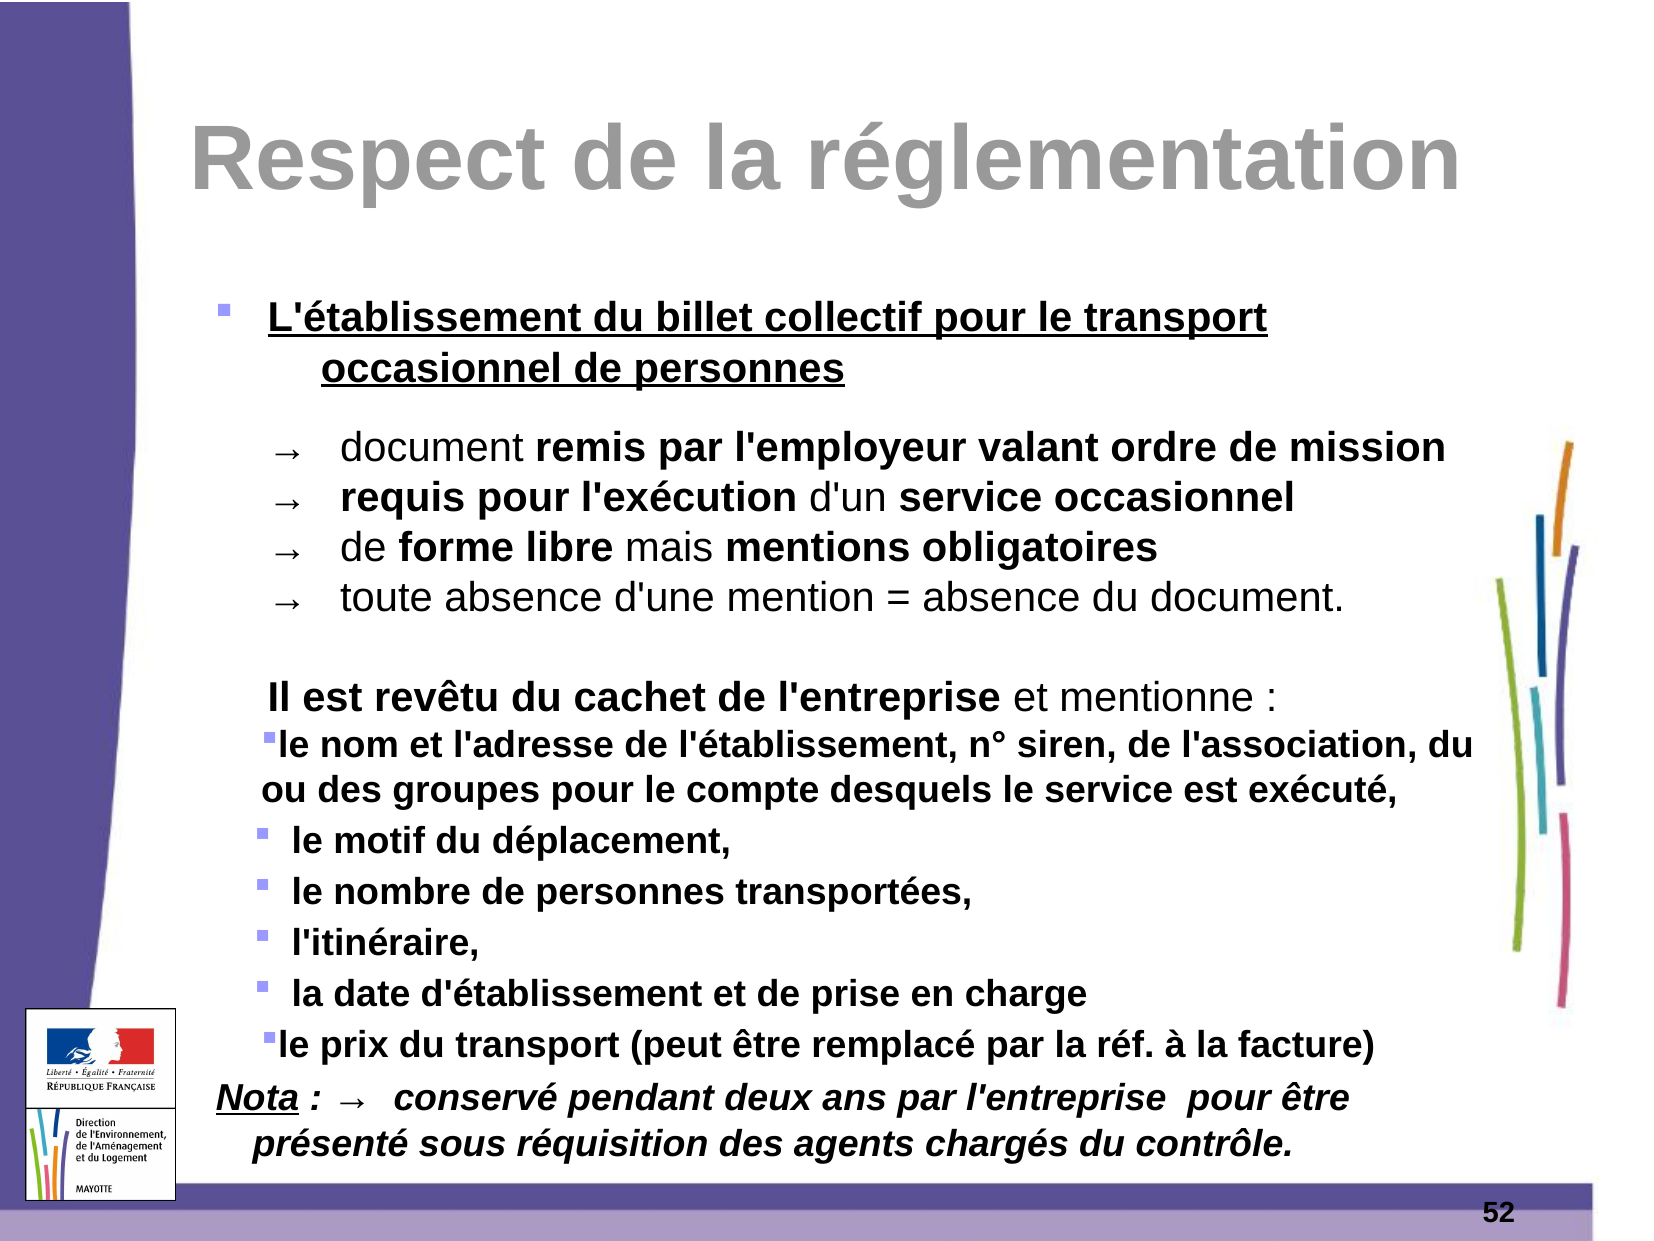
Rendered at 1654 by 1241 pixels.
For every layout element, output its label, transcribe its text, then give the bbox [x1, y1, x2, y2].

text_box [1509, 1193, 1636, 1241]
title Respect de la réglementation [82, 49, 1571, 257]
list L'établissement du billet collectif pour le transport occasionnel de personnes → document remis par l'employeur valant ordre de mission → requis pour l'exécution d'un service occasionnel → de forme libre mais mentions obligatoires → toute absence d'une mention = absence du document. Il est revêtu du cachet de l'entreprise et mentionne : le nom et l'adresse de l'établissement, n° siren, de l'association, du ou des groupes pour le compte desquels le service est exécuté, le motif du déplacement, le nombre de personnes transportées, l'itinéraire, la date d'établissement et de prise en charge le prix du transport (peut être remplacé par la réf. à la facture) Nota : → conservé pendant deux ans par l'entreprise pour être présenté sous réquisition des agents chargés du contrôle. [179, 290, 1509, 1241]
